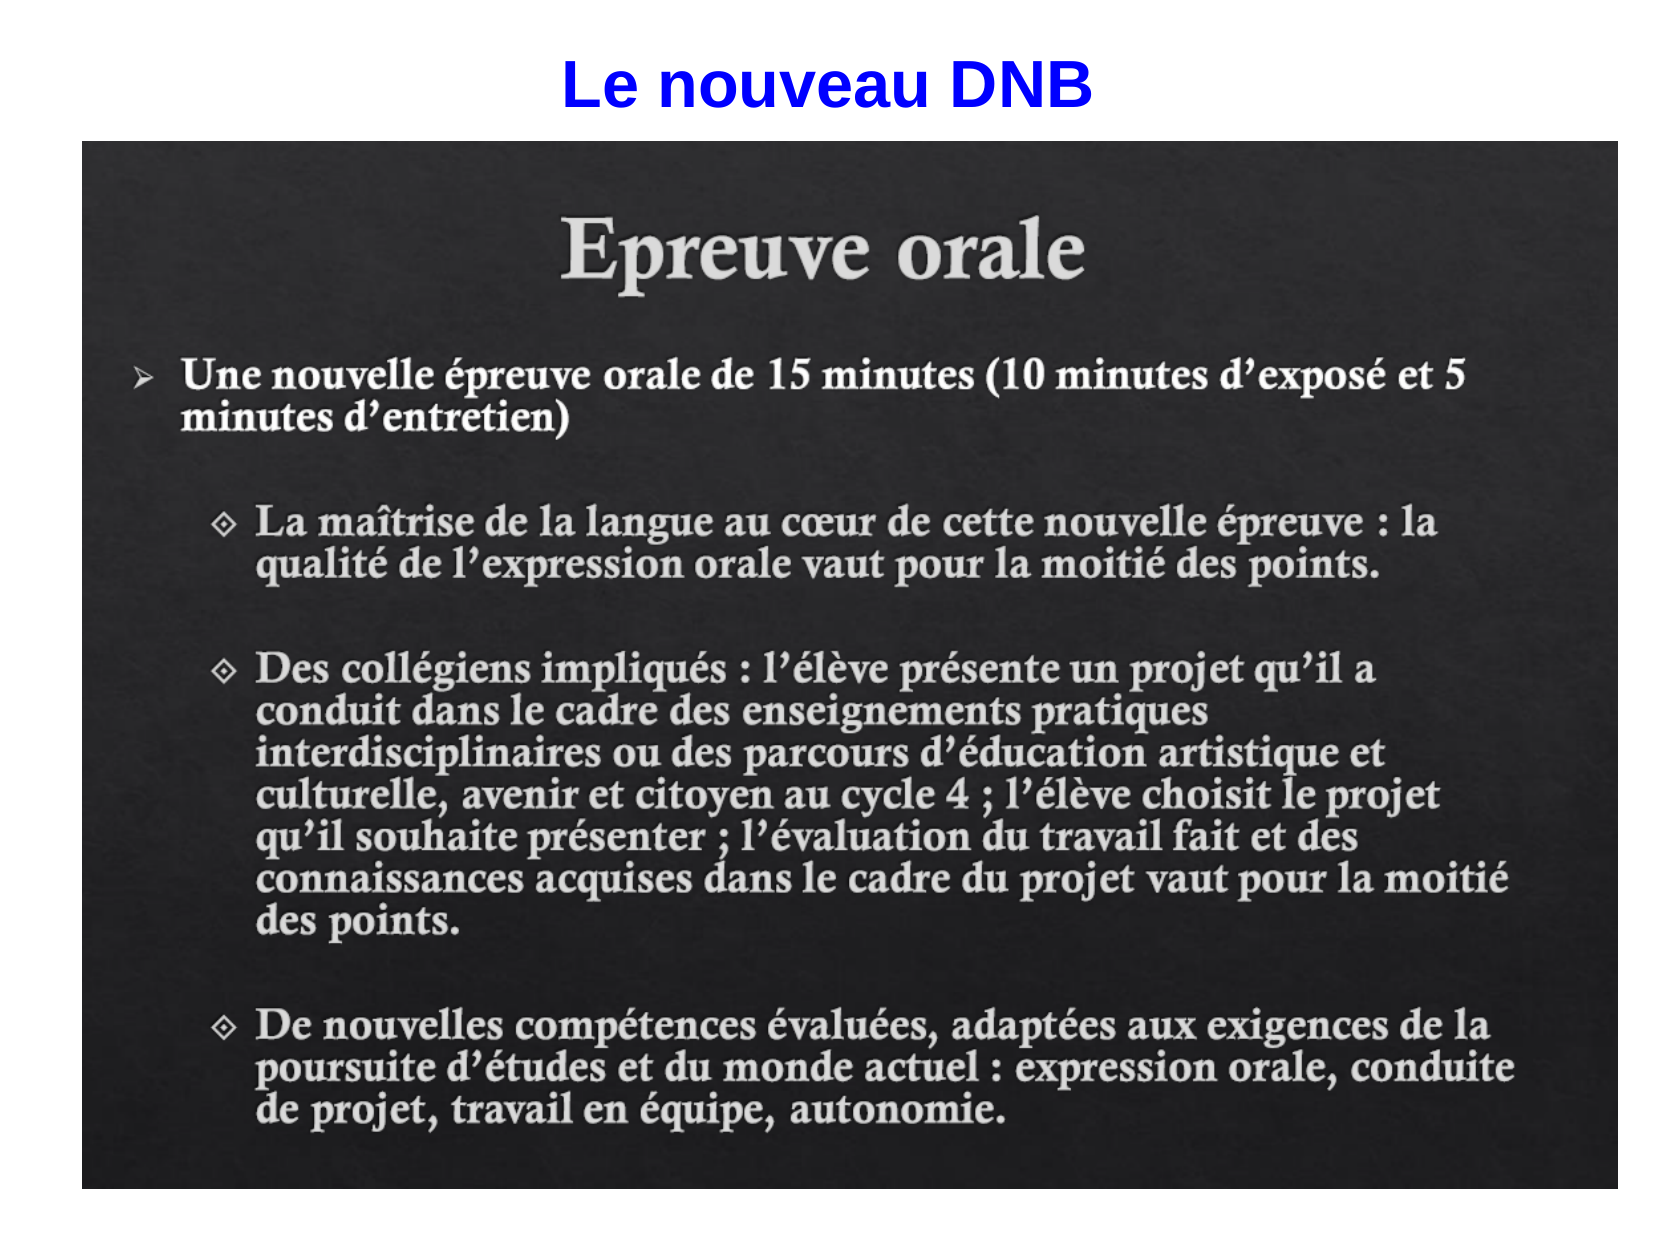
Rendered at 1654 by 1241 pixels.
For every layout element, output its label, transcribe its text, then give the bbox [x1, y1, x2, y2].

text_box Le nouveau DNB [546, 47, 1111, 123]
picture [82, 141, 1618, 1189]
